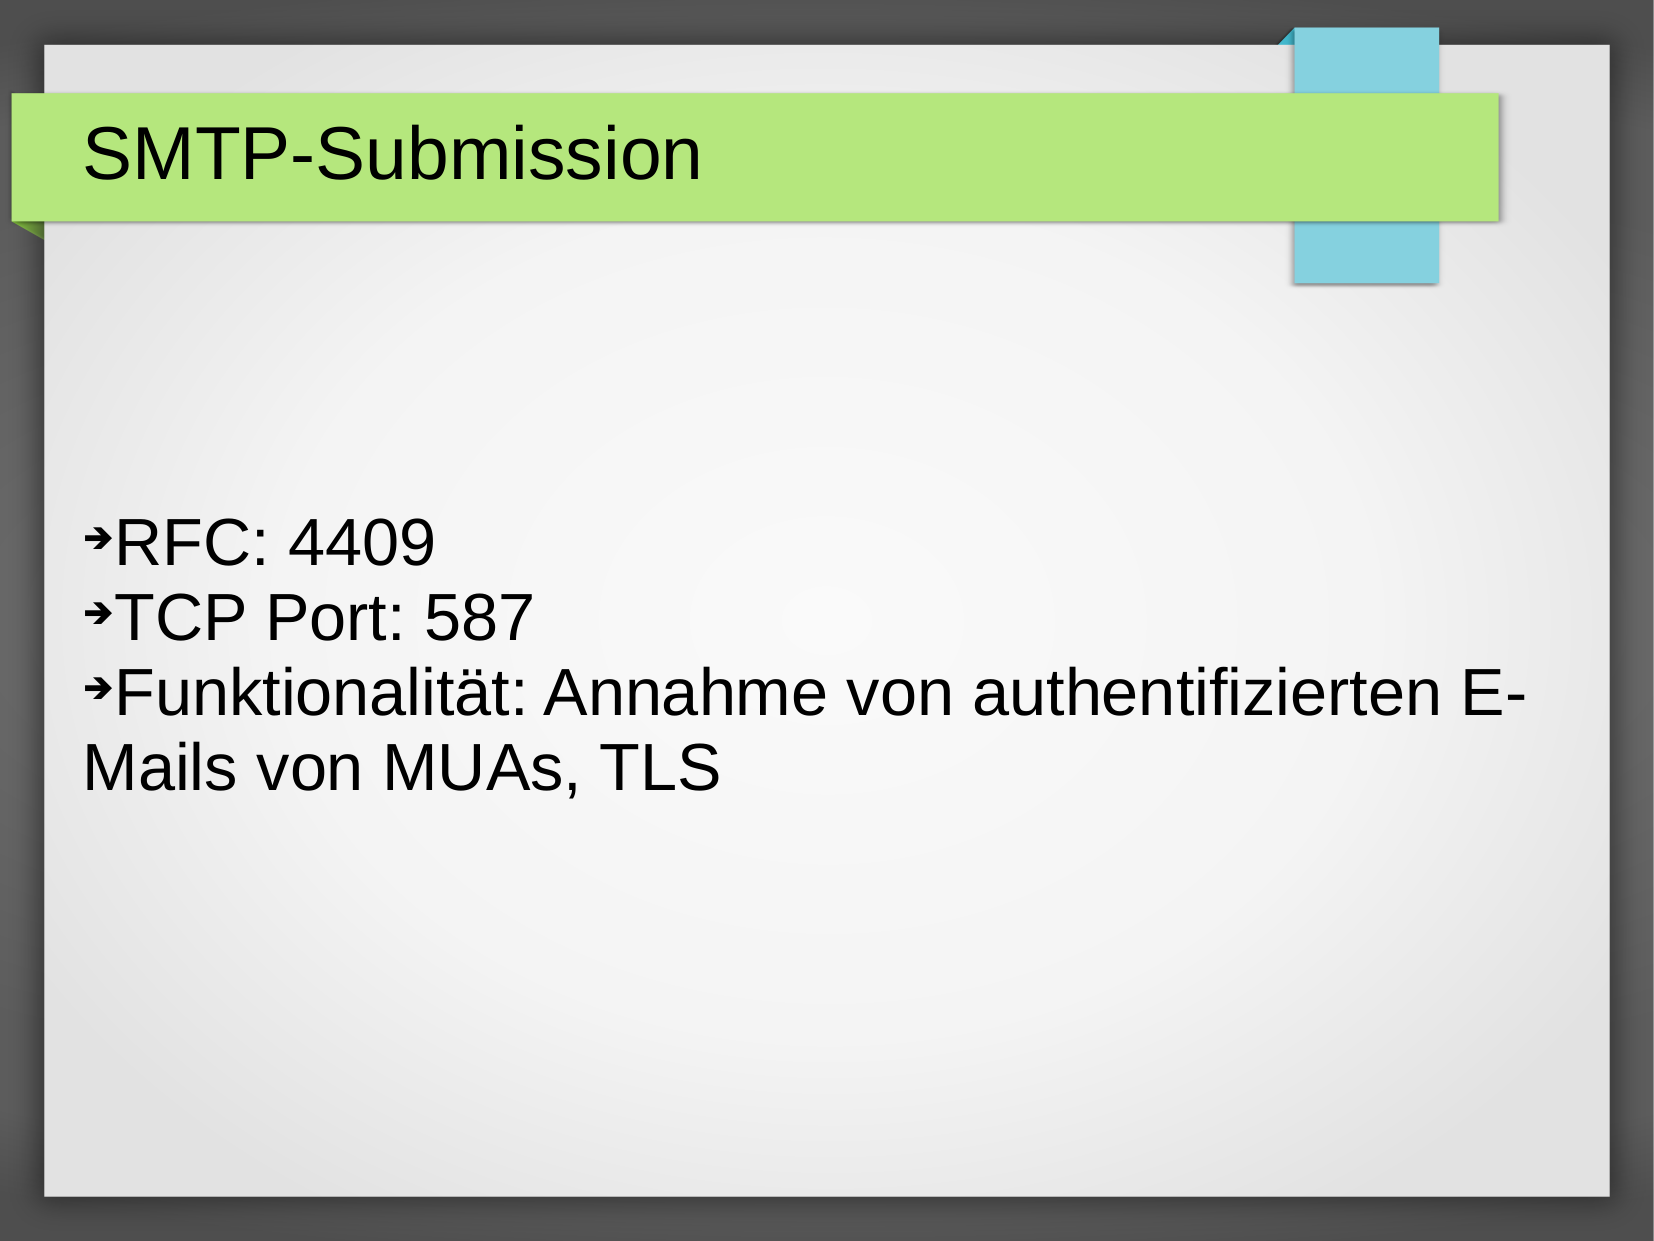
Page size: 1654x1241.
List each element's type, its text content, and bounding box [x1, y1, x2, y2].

title SMTP-Submission [82, 94, 1264, 213]
picture [0, 0, 1654, 1241]
subtitle RFC: 4409 TCP Port: 587 Funktionalität: Annahme von authentifizierten E-Mails von MUAs, TLS [82, 295, 1571, 1015]
